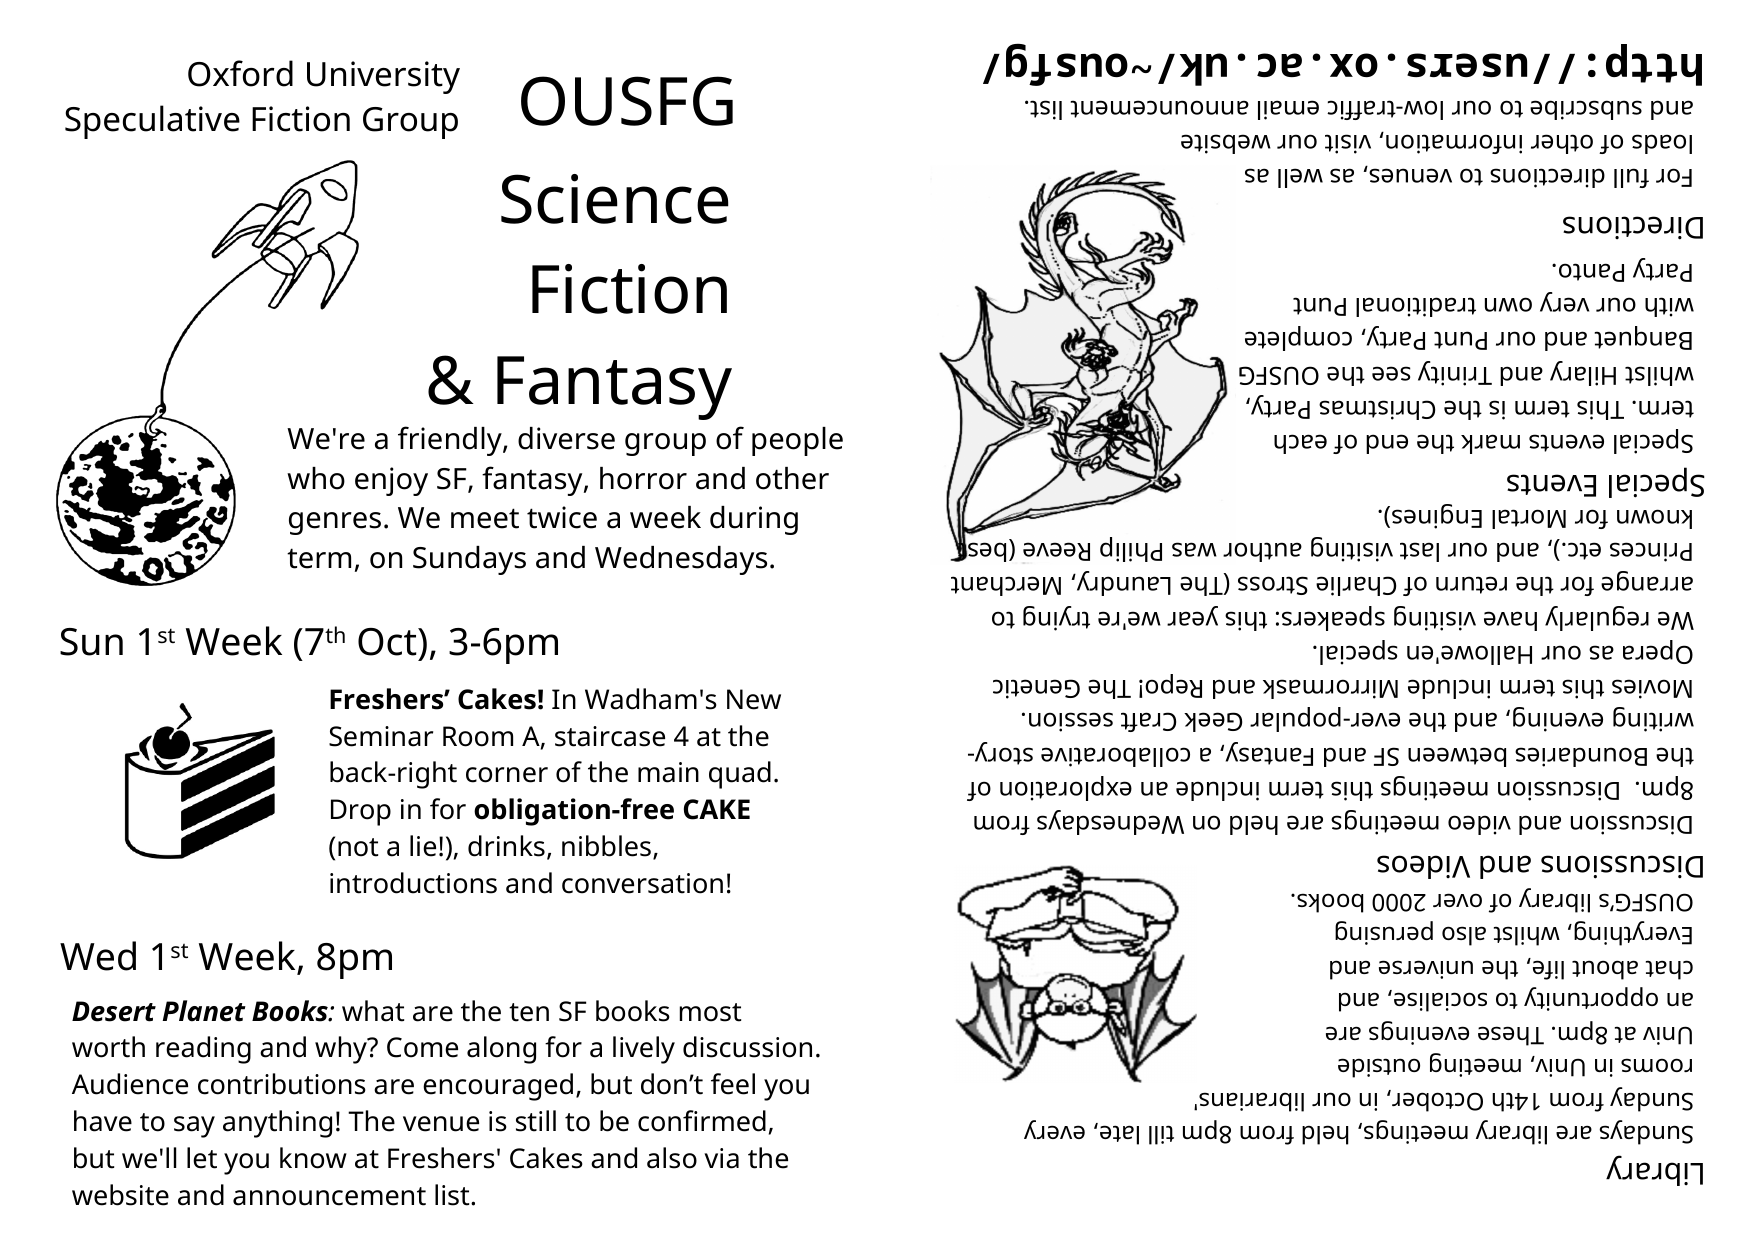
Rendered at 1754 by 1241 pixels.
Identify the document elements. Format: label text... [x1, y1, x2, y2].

text_box OUSFG [593, 46, 779, 143]
text_box Discussions and Videos [1272, 822, 1721, 896]
text_box Wed 1st Week, 8pm [45, 922, 466, 997]
text_box For full directions to venues, as well as loads of other information, visit our website and subscribe to our low-traffic email announcement list. [930, 108, 1709, 204]
text_box Science Fiction & Fantasy [411, 144, 812, 406]
text_box Desert Planet Books: what are the ten SF books most worth reading and why? Come along for a lively discussion. Audience contributions are encouraged, but don’t feel you have to say anything! The venue is still to be confirmed, but we'll let you know at Freshers' Cakes and also via the website and announcement list. [57, 985, 837, 1214]
text_box Freshers’ Cakes! In Wadham's New Seminar Room A, staircase 4 at the back-right corner of the main quad. Drop in for obligation-free CAKE (not a lie!), drinks, nibbles, introductions and conversation! [313, 687, 816, 936]
text_box We're a friendly, diverse group of people who enjoy SF, fantasy, horror and other genres. We meet twice a week during term, on Sundays and Wednesdays. [272, 410, 865, 687]
picture [123, 701, 277, 861]
text_box http://users.ox.ac.uk/~ousfg/ [904, 38, 1720, 108]
picture [29, 148, 397, 599]
text_box Special events mark the end of each term. This term is the Christmas Party, whilst Hilary and Trinity see the OUSFG Banquet and our Punt Party, complete with our very own traditional Punt Party Panto. [1216, 259, 1709, 470]
text_box Oxford University Speculative Fiction Group [48, 43, 593, 146]
picture [930, 204, 1236, 565]
text_box Special Events [1432, 441, 1721, 516]
text_box Discussion and video meetings are held on Wednesdays from 8pm. Discussion meetings this term include an exploration of the Boundaries between SF and Fantasy, a collaborative story-writing evening, and the ever-popular Geek Craft session. Movies this term include Mirrormask and Repo! The Genetic Opera as our Hallowe'en special. We regularly have visiting speakers: this year we're trying to arrange for the return of Charlie Stross (The Laundry, Merchant Princes etc.), and our last visiting author was Philip Reeve (best known for Mortal Engines). [931, 490, 1709, 851]
text_box Library [1561, 1108, 1721, 1204]
text_box Sundays are library meetings, held from 8pm till late, every Sunday from 14th October, in our librarians' rooms in Univ, meeting outside Univ at 8pm. These evenings are an opportunity to socialise, and chat about life, the universe and Everything, whilst also perusing OUSFG’s library of over 2000 books. [950, 851, 1709, 1160]
text_box Directions [1508, 188, 1721, 258]
text_box Sun 1st Week (7th Oct), 3-6pm [44, 608, 702, 671]
